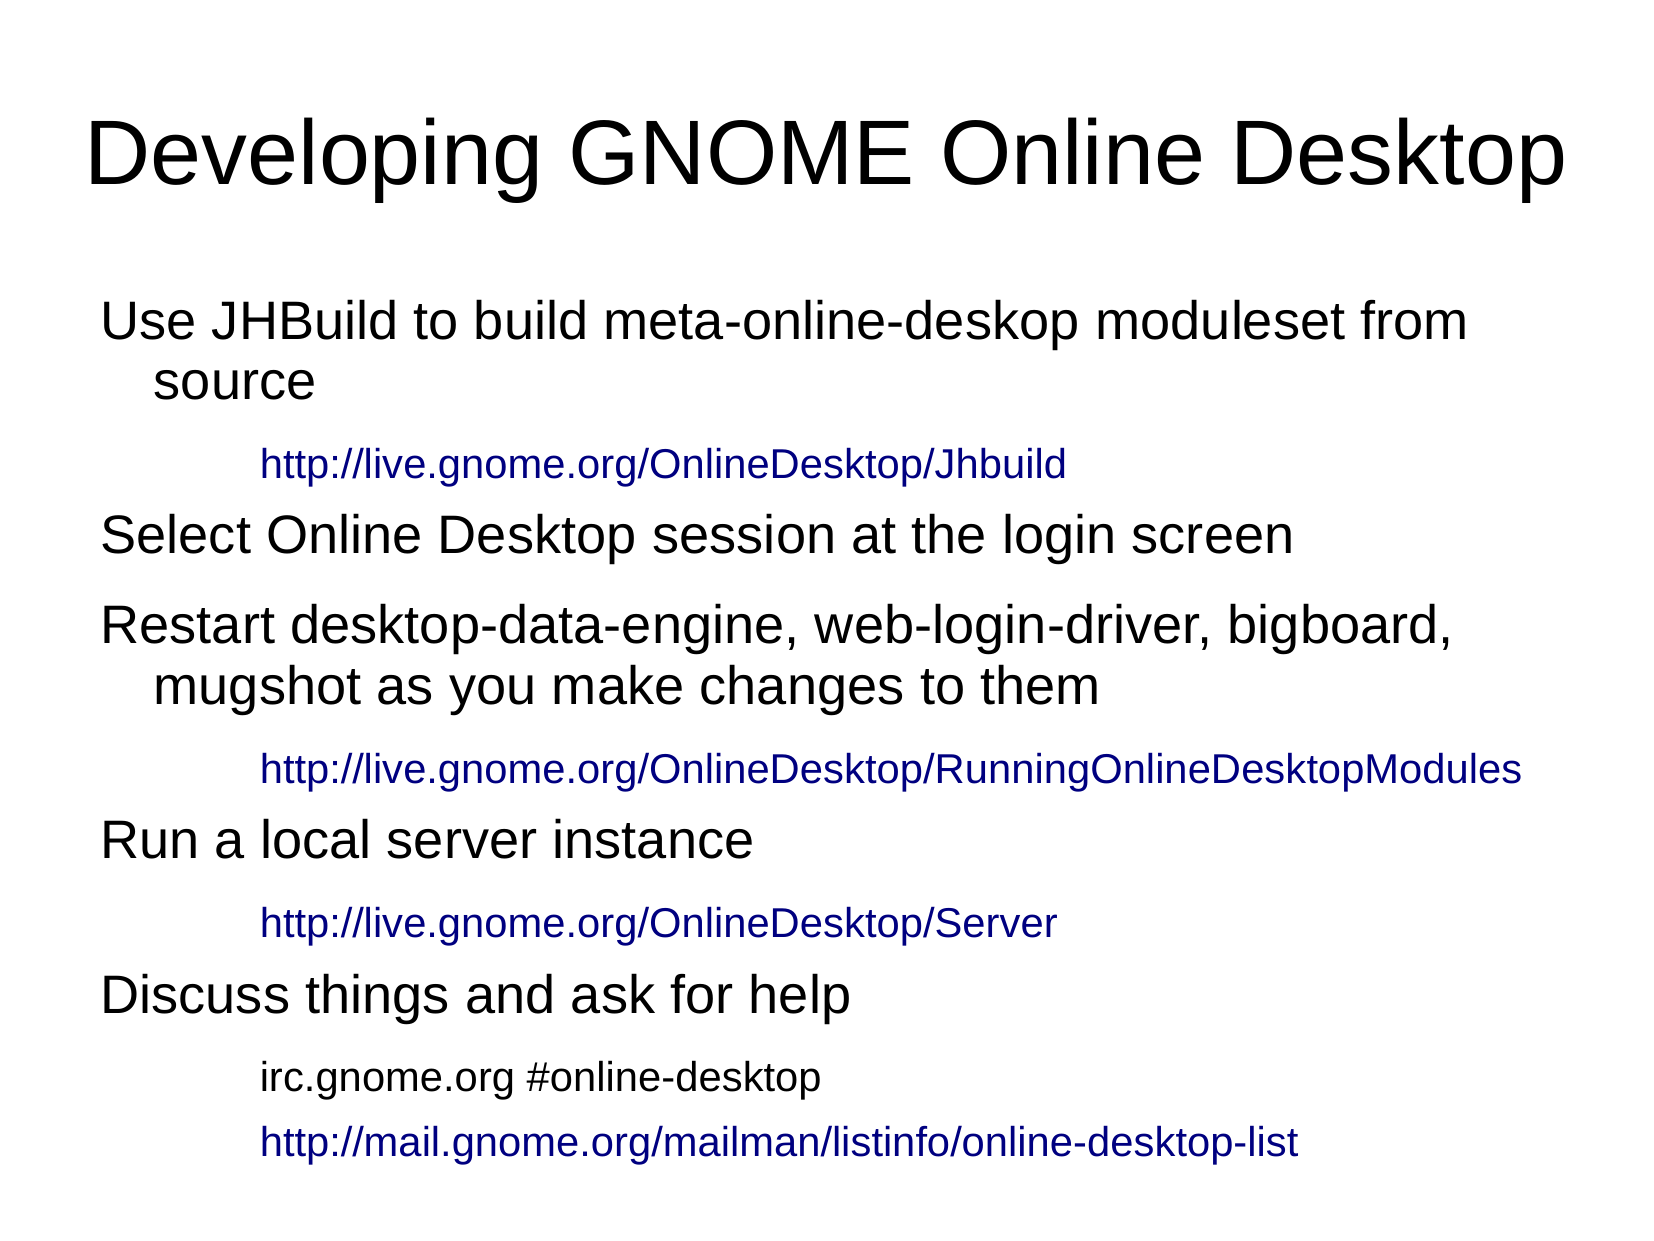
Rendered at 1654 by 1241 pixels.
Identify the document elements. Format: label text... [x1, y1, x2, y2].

title Developing GNOME Online Desktop [82, 49, 1571, 257]
list Use JHBuild to build meta-online-deskop moduleset from source http://live.gnome.org/OnlineDesktop/Jhbuild Select Online Desktop session at the login screen Restart desktop-data-engine, web-login-driver, bigboard, mugshot as you make changes to them http://live.gnome.org/OnlineDesktop/RunningOnlineDesktopModules Run a local server instance http://live.gnome.org/OnlineDesktop/Server Discuss things and ask for help irc.gnome.org #online-desktop http://mail.gnome.org/mailman/listinfo/online-desktop-list [82, 290, 1571, 1241]
